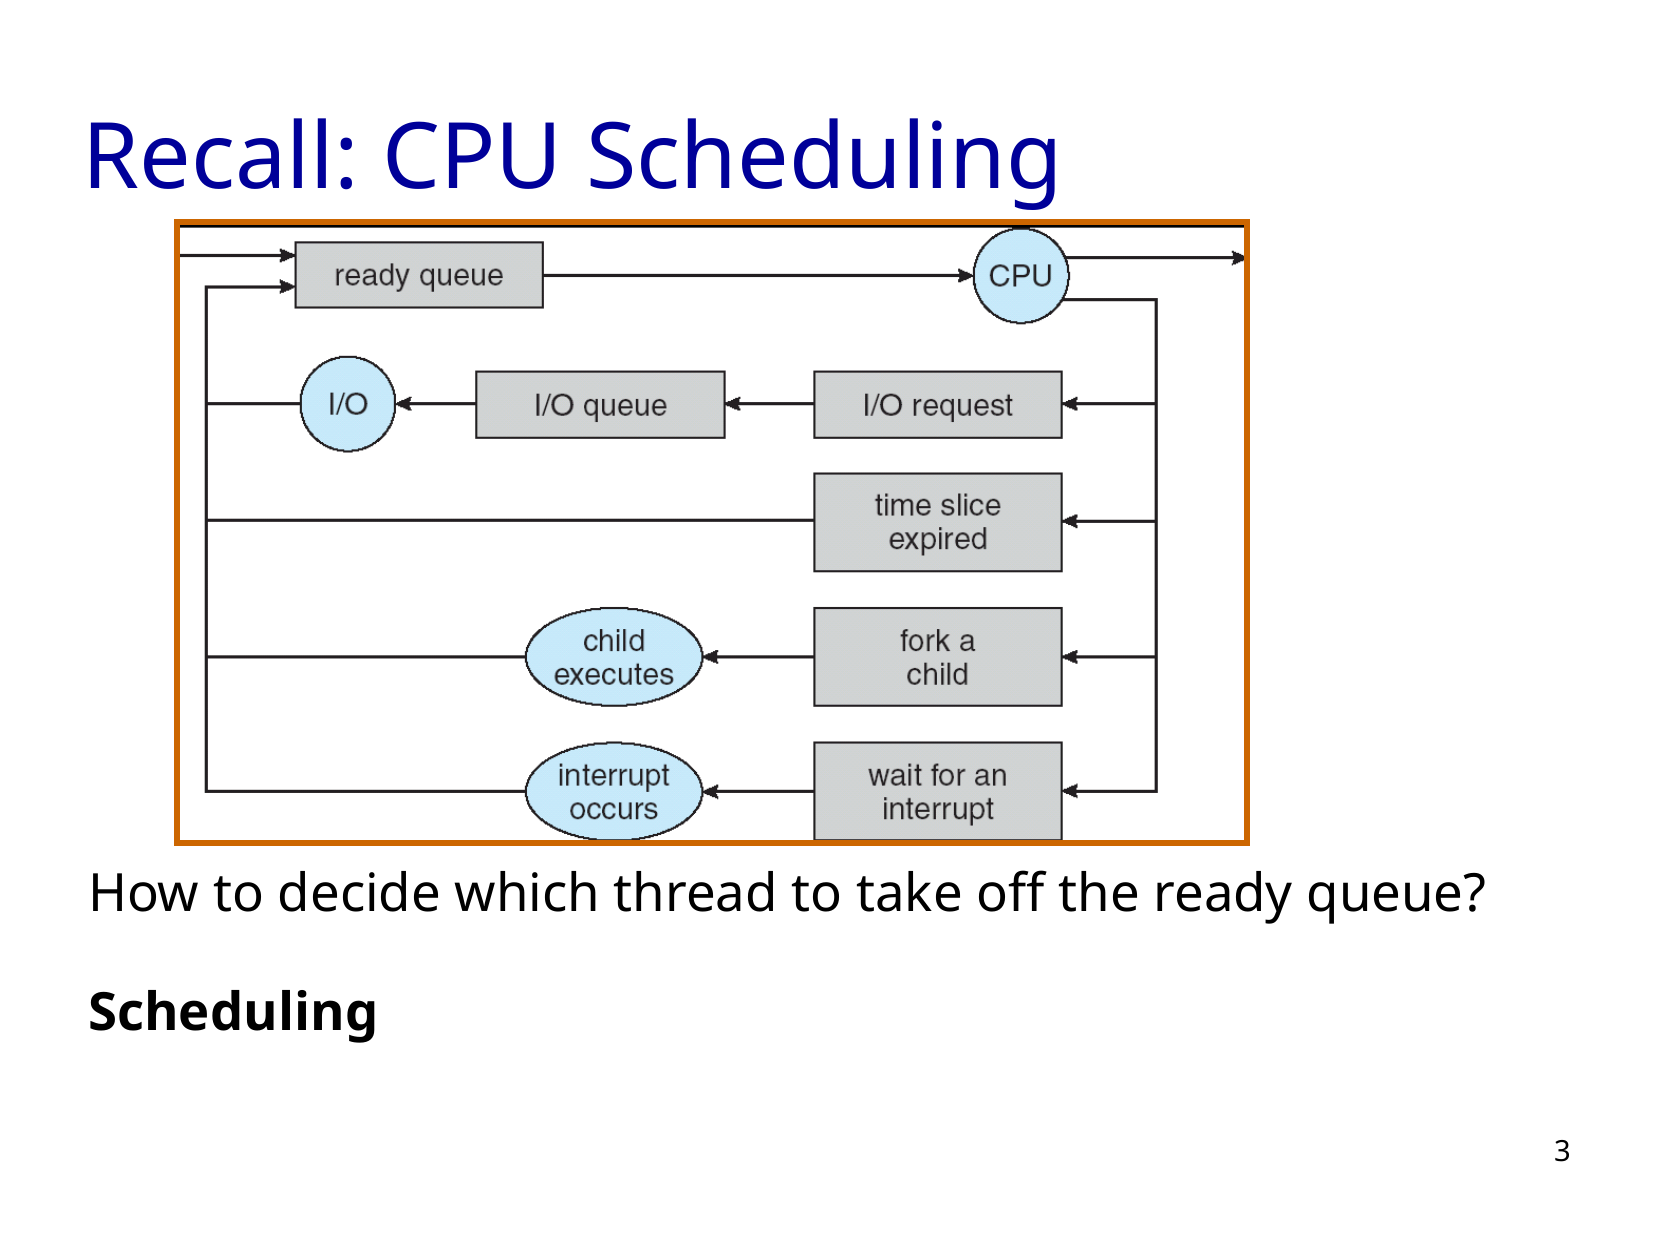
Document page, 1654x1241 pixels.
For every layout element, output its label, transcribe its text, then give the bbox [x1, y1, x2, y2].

title Recall: CPU Scheduling [82, 49, 1571, 257]
picture [180, 225, 1244, 841]
list How to decide which thread to take off the ready queue? Scheduling [60, 855, 1571, 1096]
